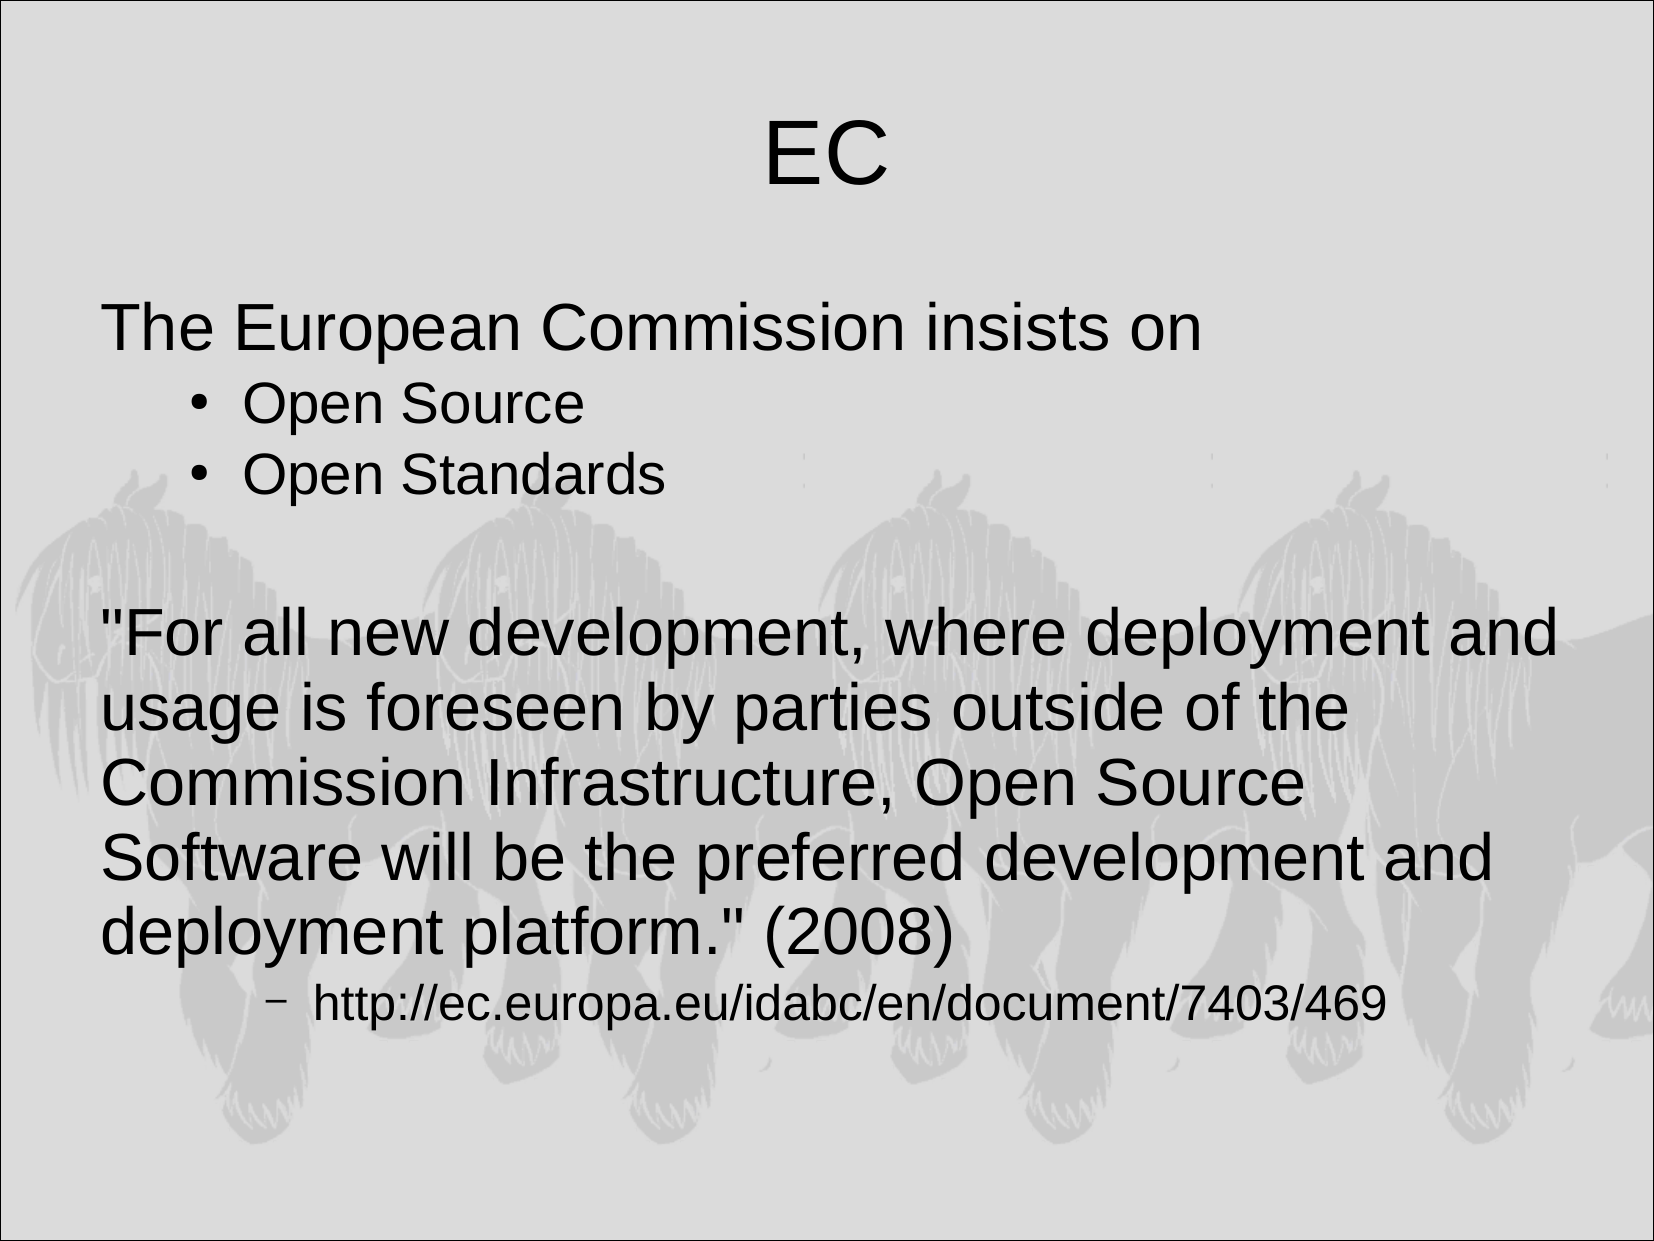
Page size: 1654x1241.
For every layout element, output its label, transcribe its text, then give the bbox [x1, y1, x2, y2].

list The European Commission insists on Open Source Open Standards "For all new development, where deployment and usage is foreseen by parties outside of the Commission Infrastructure, Open Source Software will be the preferred development and deployment platform." (2008) http://ec.europa.eu/idabc/en/document/7403/469 [82, 290, 1571, 1110]
title EC [82, 49, 1571, 257]
